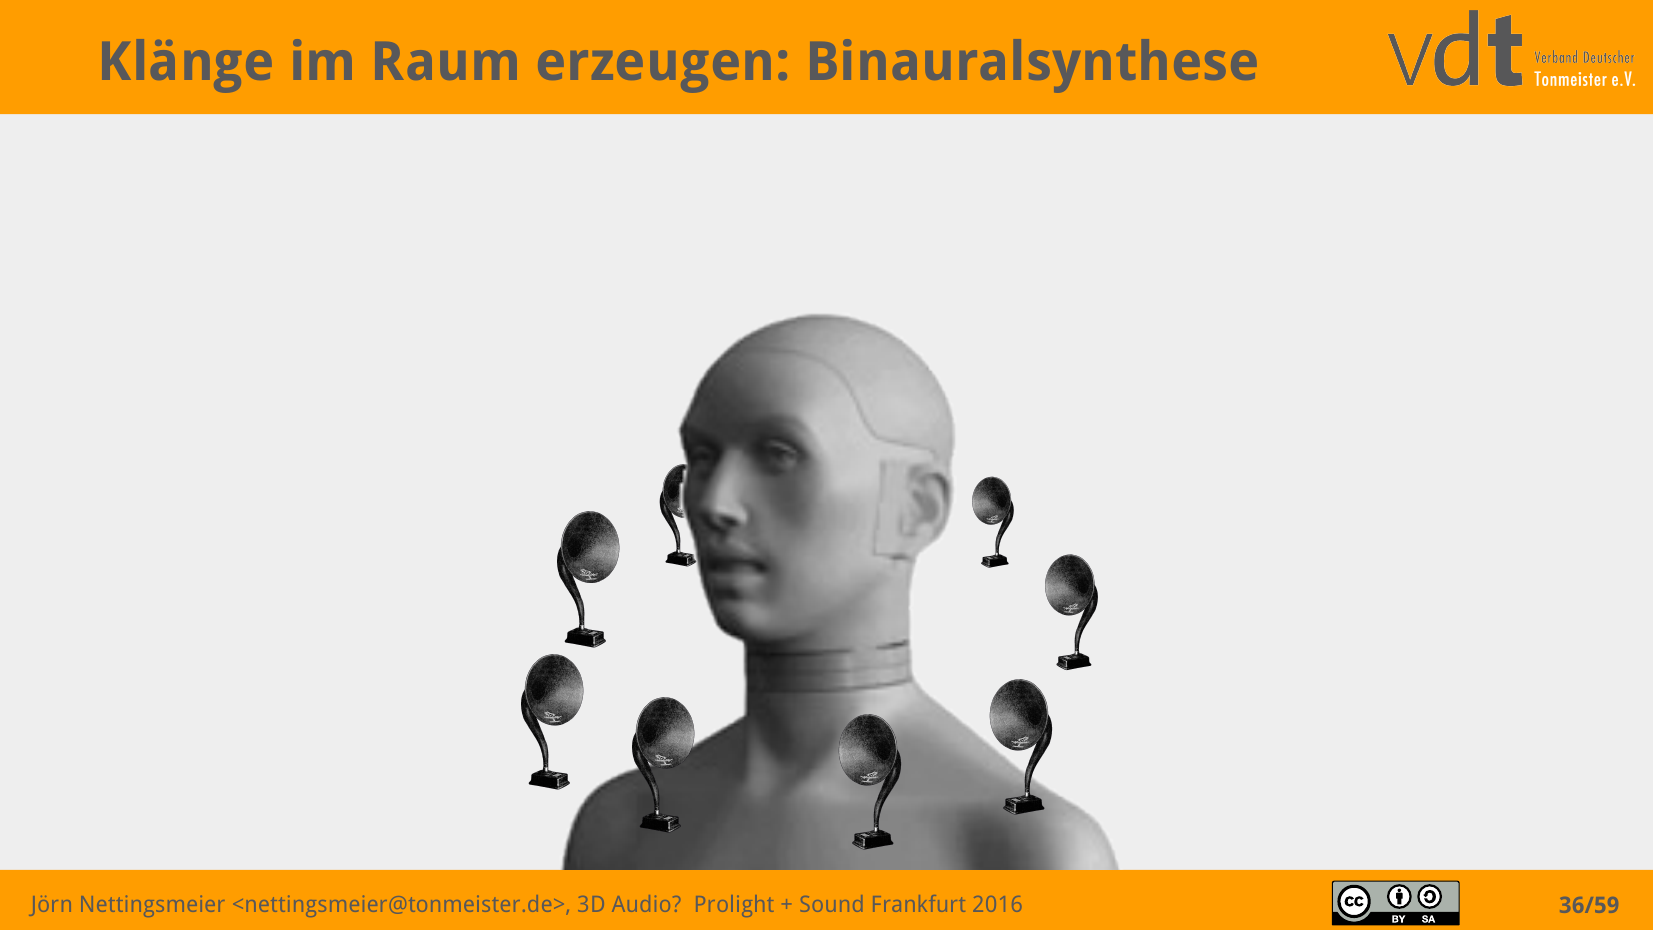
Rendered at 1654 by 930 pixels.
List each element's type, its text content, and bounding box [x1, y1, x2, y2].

picture [425, 238, 1250, 870]
picture [1377, 0, 1646, 104]
title Klänge im Raum erzeugen: Binauralsynthese [97, 0, 1338, 126]
